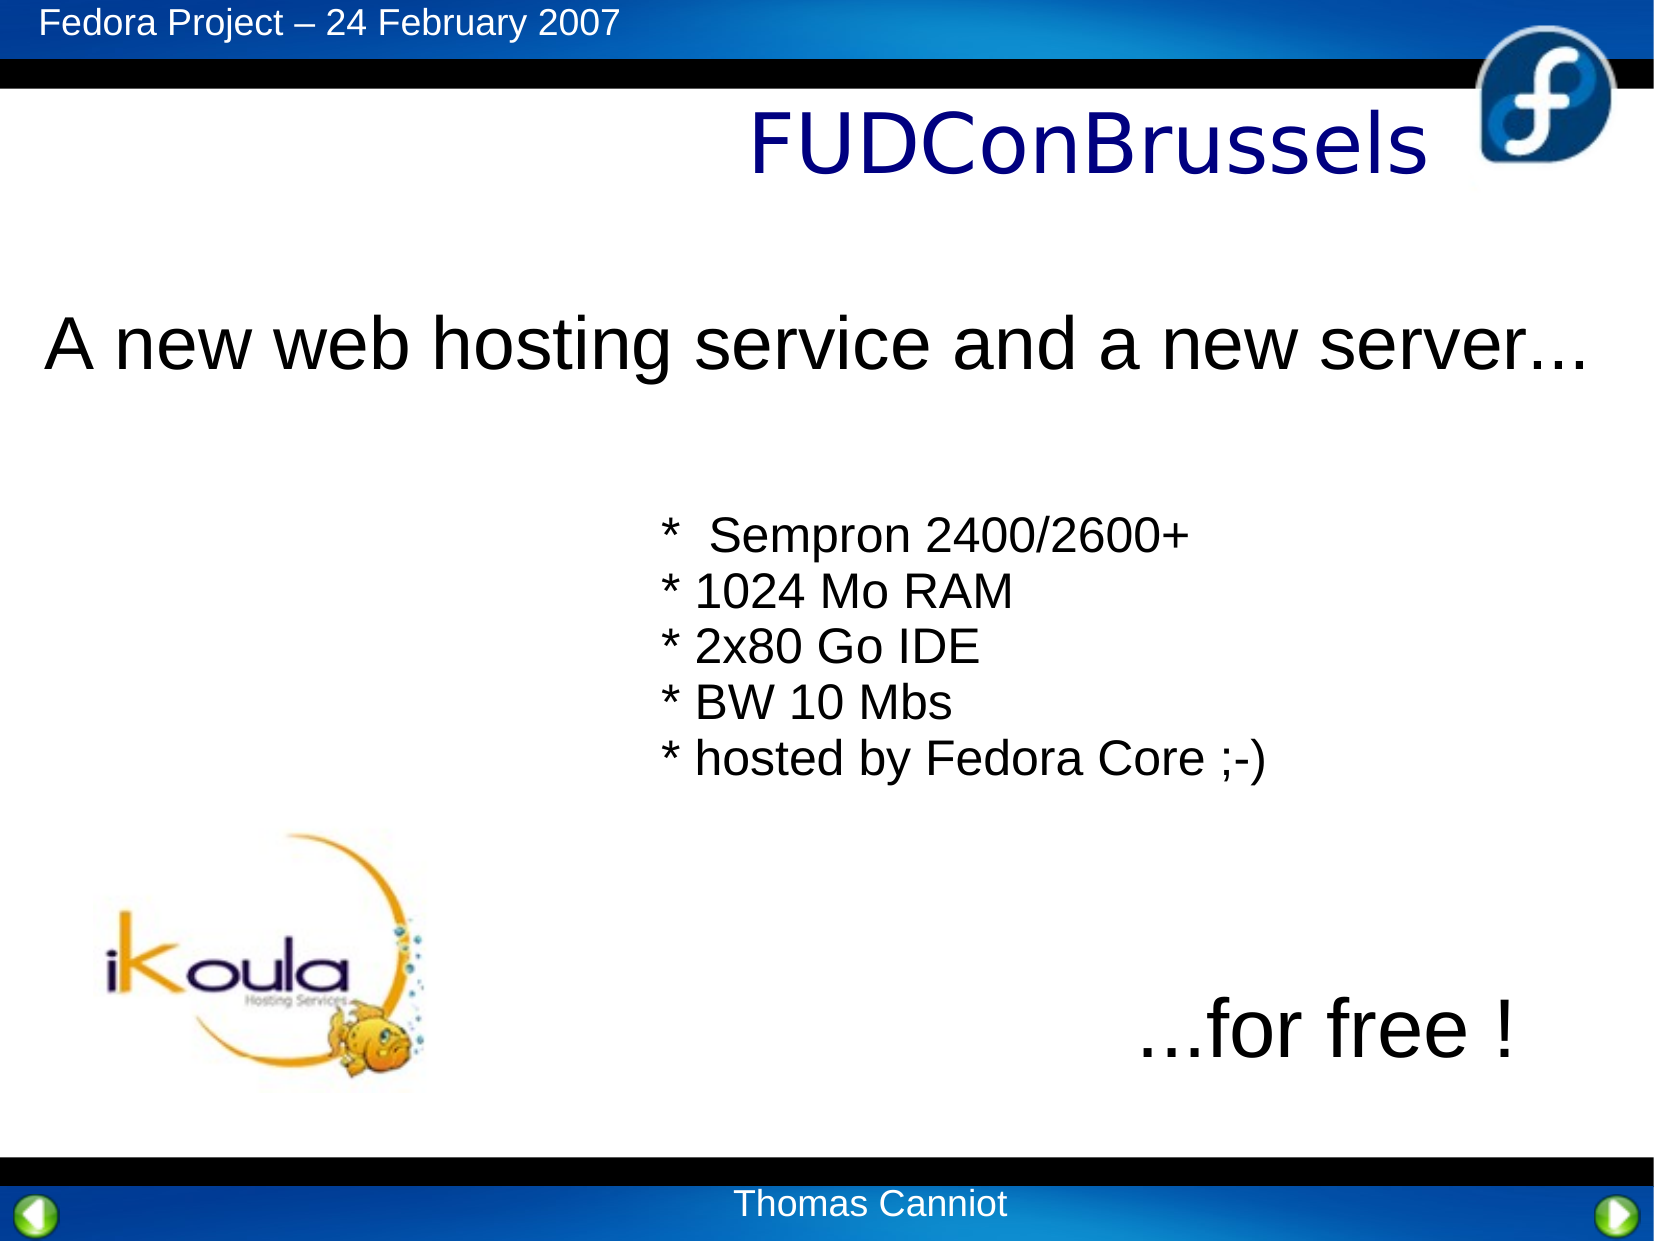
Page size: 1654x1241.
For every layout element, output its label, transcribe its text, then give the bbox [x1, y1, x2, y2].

text_box * Sempron 2400/2600+ * 1024 Mo RAM * 2x80 Go IDE * BW 10 Mbs * hosted by Fedora Core ;-) [590, 499, 1388, 886]
picture [0, 1186, 1654, 1241]
picture [932, 1198, 941, 1213]
text_box ...for free ! [1122, 974, 1524, 1113]
picture [910, 1206, 920, 1213]
text_box A new web hosting service and a new server... [29, 294, 1625, 421]
picture [953, 1198, 962, 1213]
picture [981, 1198, 992, 1214]
picture [93, 796, 443, 1093]
picture [0, 0, 1654, 266]
